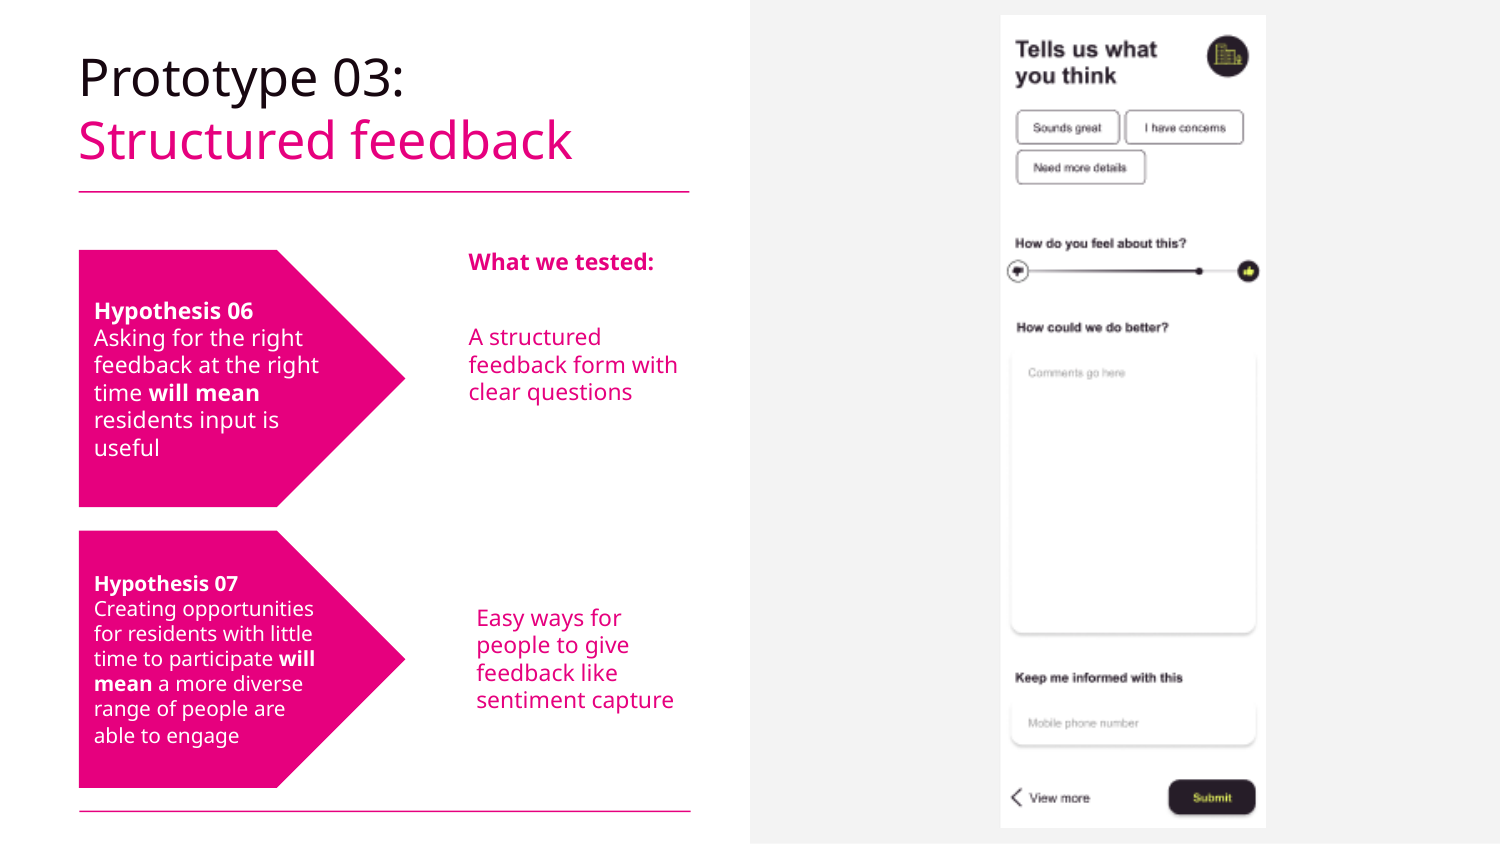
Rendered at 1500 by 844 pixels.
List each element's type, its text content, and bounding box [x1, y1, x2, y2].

text_box Prototype 03: Structured feedback [78, 44, 739, 216]
text_box A structured feedback form with clear questions [453, 307, 701, 421]
text_box [750, 0, 1500, 844]
text_box Hypothesis 06 Asking for the right feedback at the right time will mean residents input is useful [78, 249, 406, 508]
text_box Easy ways for people to give feedback like sentiment capture [461, 588, 709, 729]
picture [999, 15, 1266, 828]
text_box Hypothesis 07 Creating opportunities for residents with little time to participate will mean a more diverse range of people are able to engage [78, 530, 406, 788]
text_box What we tested: [453, 232, 701, 291]
